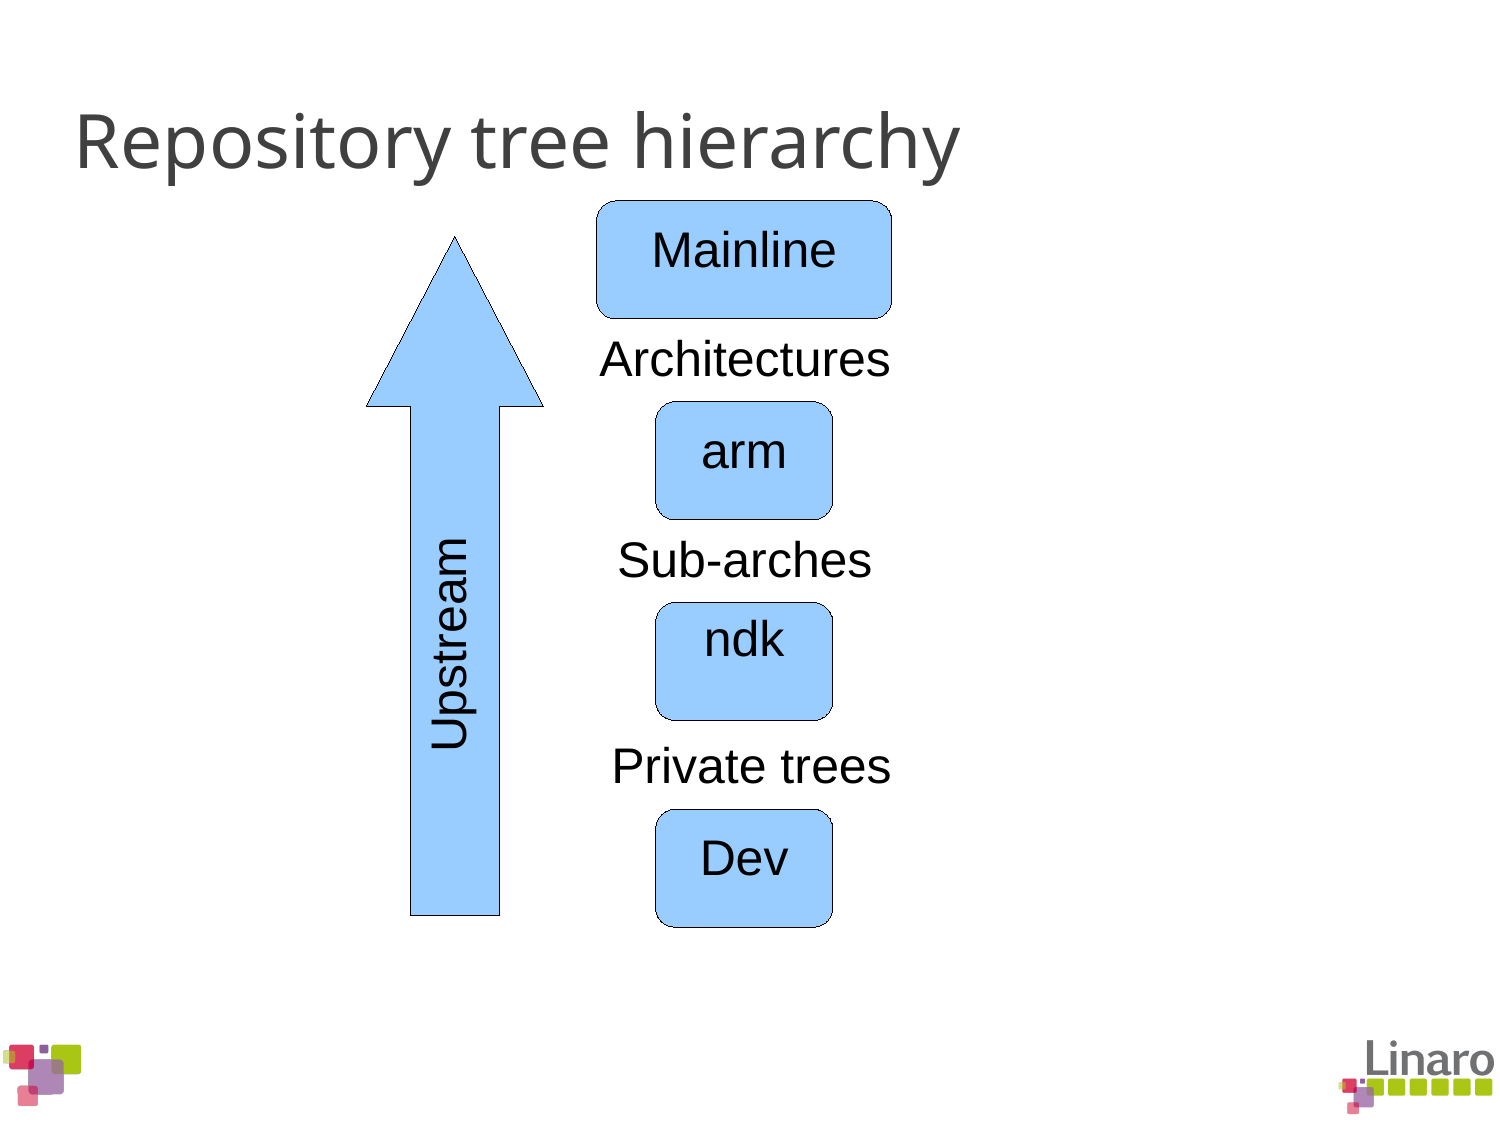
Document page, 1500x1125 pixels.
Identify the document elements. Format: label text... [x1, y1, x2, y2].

text_box Upstream [409, 501, 485, 768]
text_box ndk [655, 602, 833, 721]
picture [0, 1041, 84, 1125]
text_box [366, 236, 544, 916]
text_box Architectures [584, 318, 907, 394]
title Repository tree hierarchy [59, 40, 1410, 237]
text_box Dev [655, 809, 833, 928]
picture [1331, 1035, 1500, 1119]
text_box Private trees [596, 726, 907, 802]
text_box Sub-arches [602, 519, 888, 595]
text_box arm [655, 401, 833, 520]
text_box Mainline [596, 200, 892, 319]
